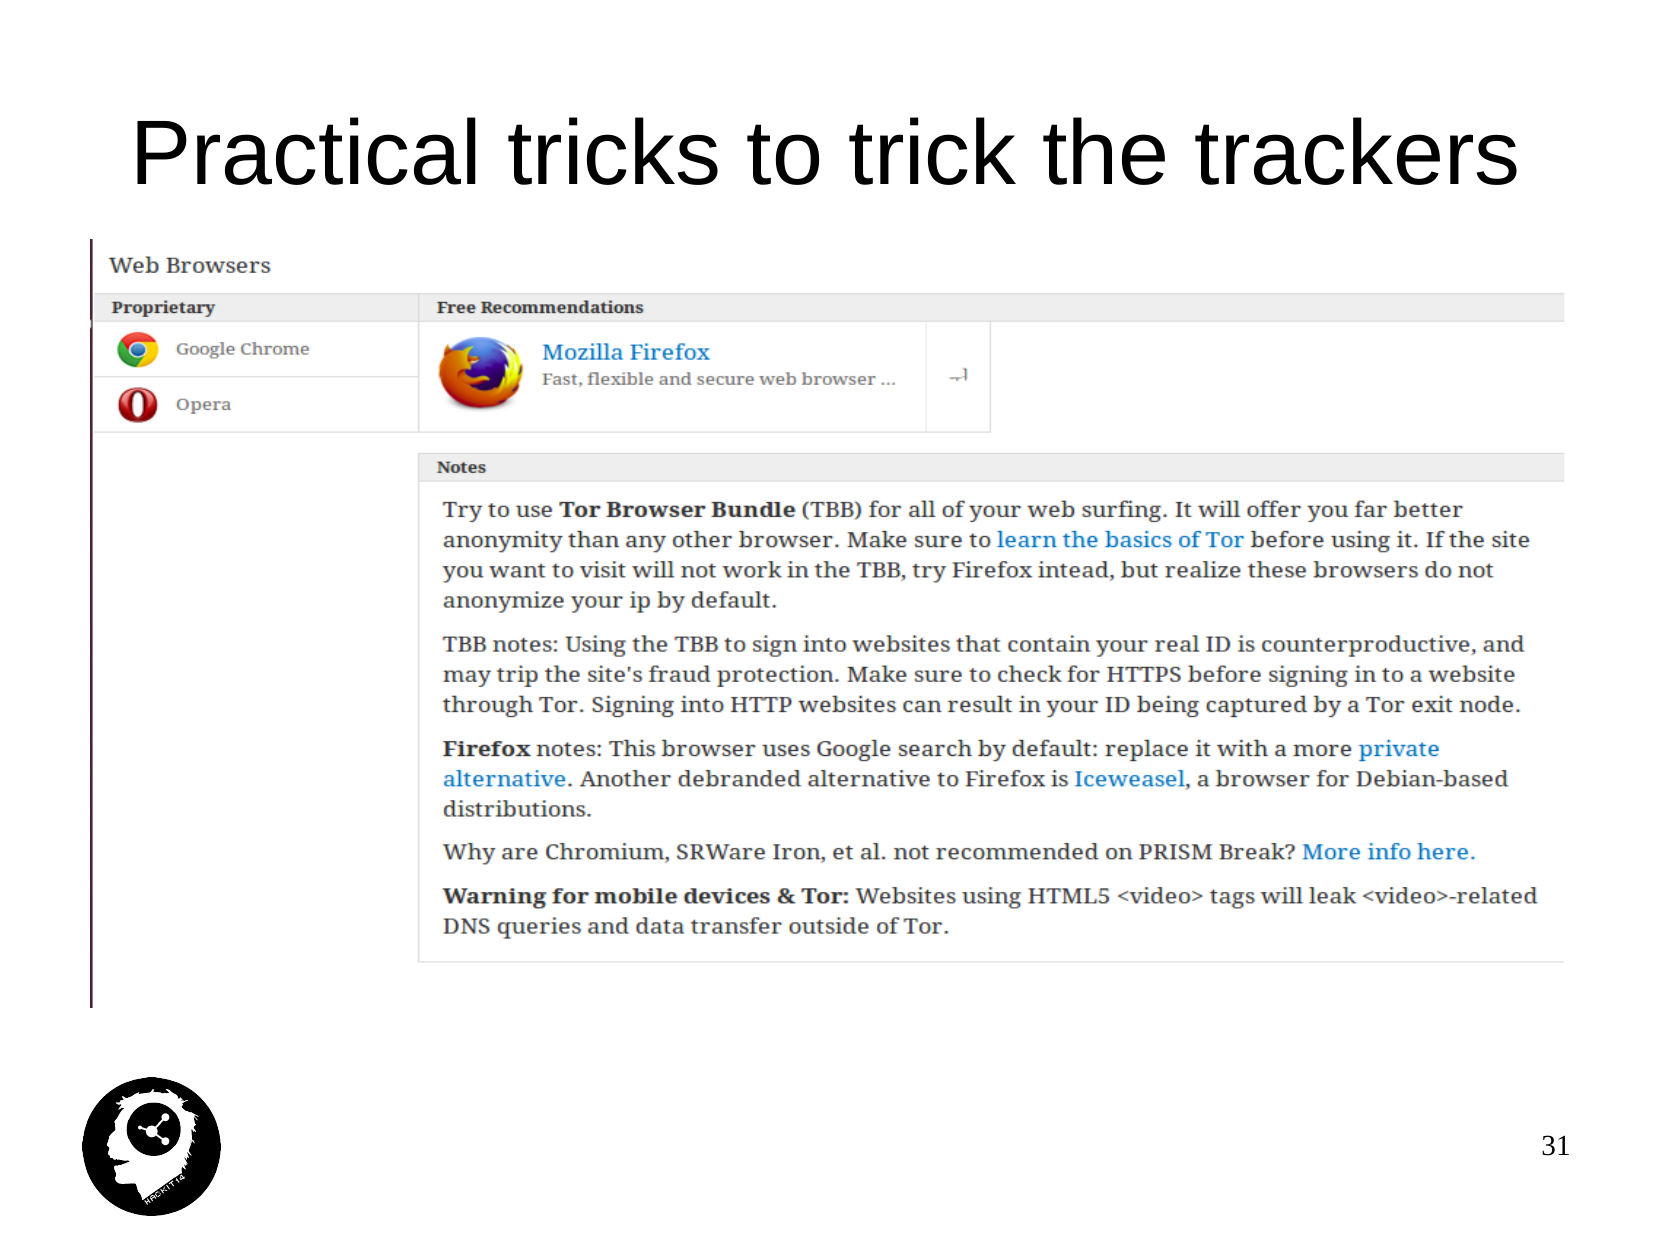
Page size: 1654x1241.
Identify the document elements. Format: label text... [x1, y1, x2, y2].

picture [90, 239, 1579, 1008]
title Practical tricks to trick the trackers [82, 49, 1571, 257]
picture [82, 1077, 221, 1216]
